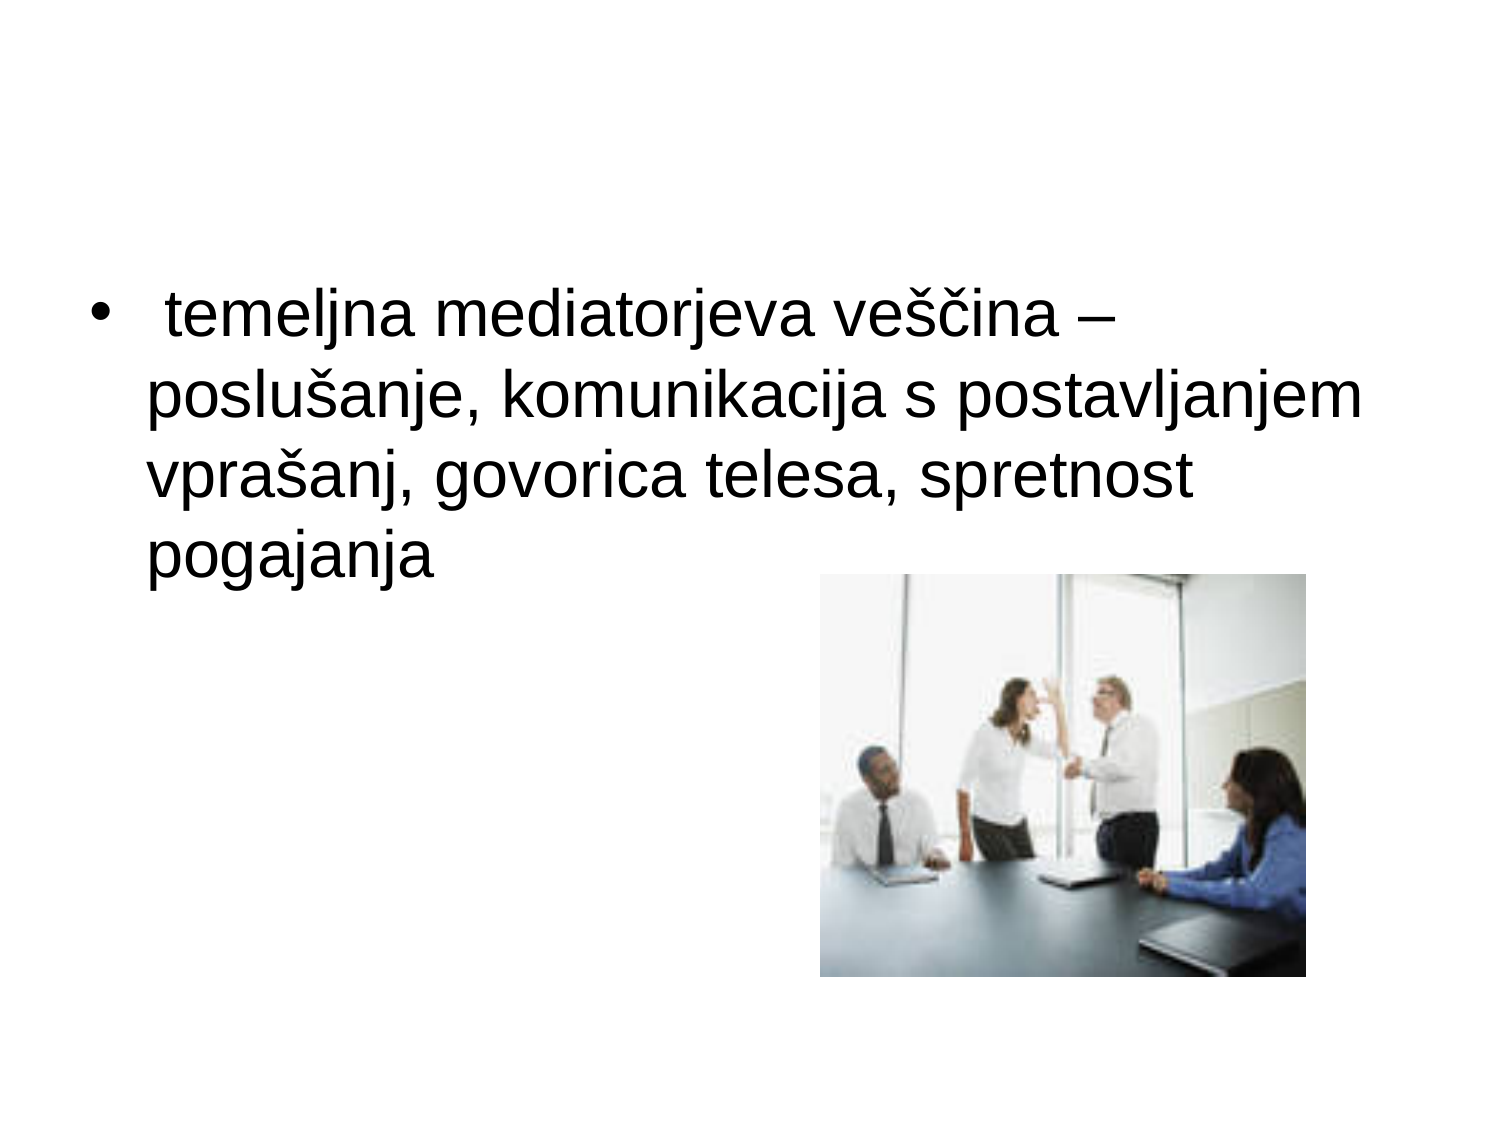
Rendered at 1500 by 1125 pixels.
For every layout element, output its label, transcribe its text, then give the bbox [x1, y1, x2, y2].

picture [820, 574, 1306, 977]
list temeljna mediatorjeva veščina – poslušanje, komunikacija s postavljanjem vprašanj, govorica telesa, spretnost pogajanja [75, 262, 1426, 1006]
